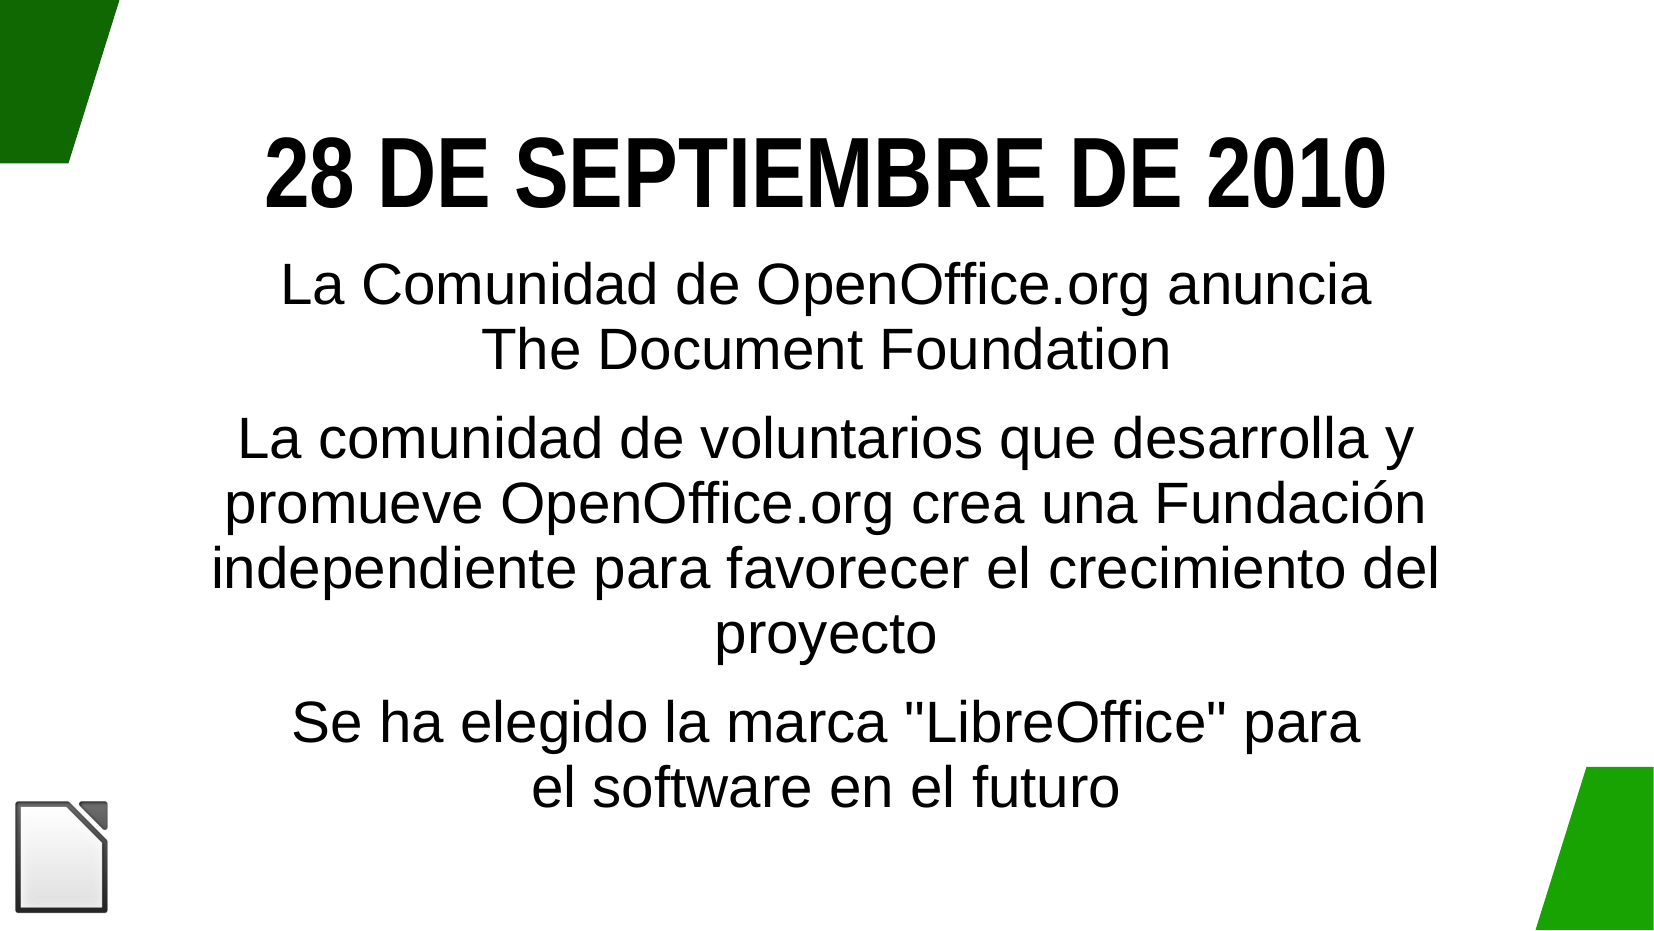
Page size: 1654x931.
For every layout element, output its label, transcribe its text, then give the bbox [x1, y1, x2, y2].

subtitle 28 DE SEPTIEMBRE DE 2010 La Comunidad de OpenOffice.org anuncia The Document Foundation La comunidad de voluntarios que desarrolla y promueve OpenOffice.org crea una Fundación independiente para favorecer el crecimiento del proyecto Se ha elegido la marca "LibreOffice" para el software en el futuro [118, 29, 1536, 904]
picture [12, 798, 111, 917]
